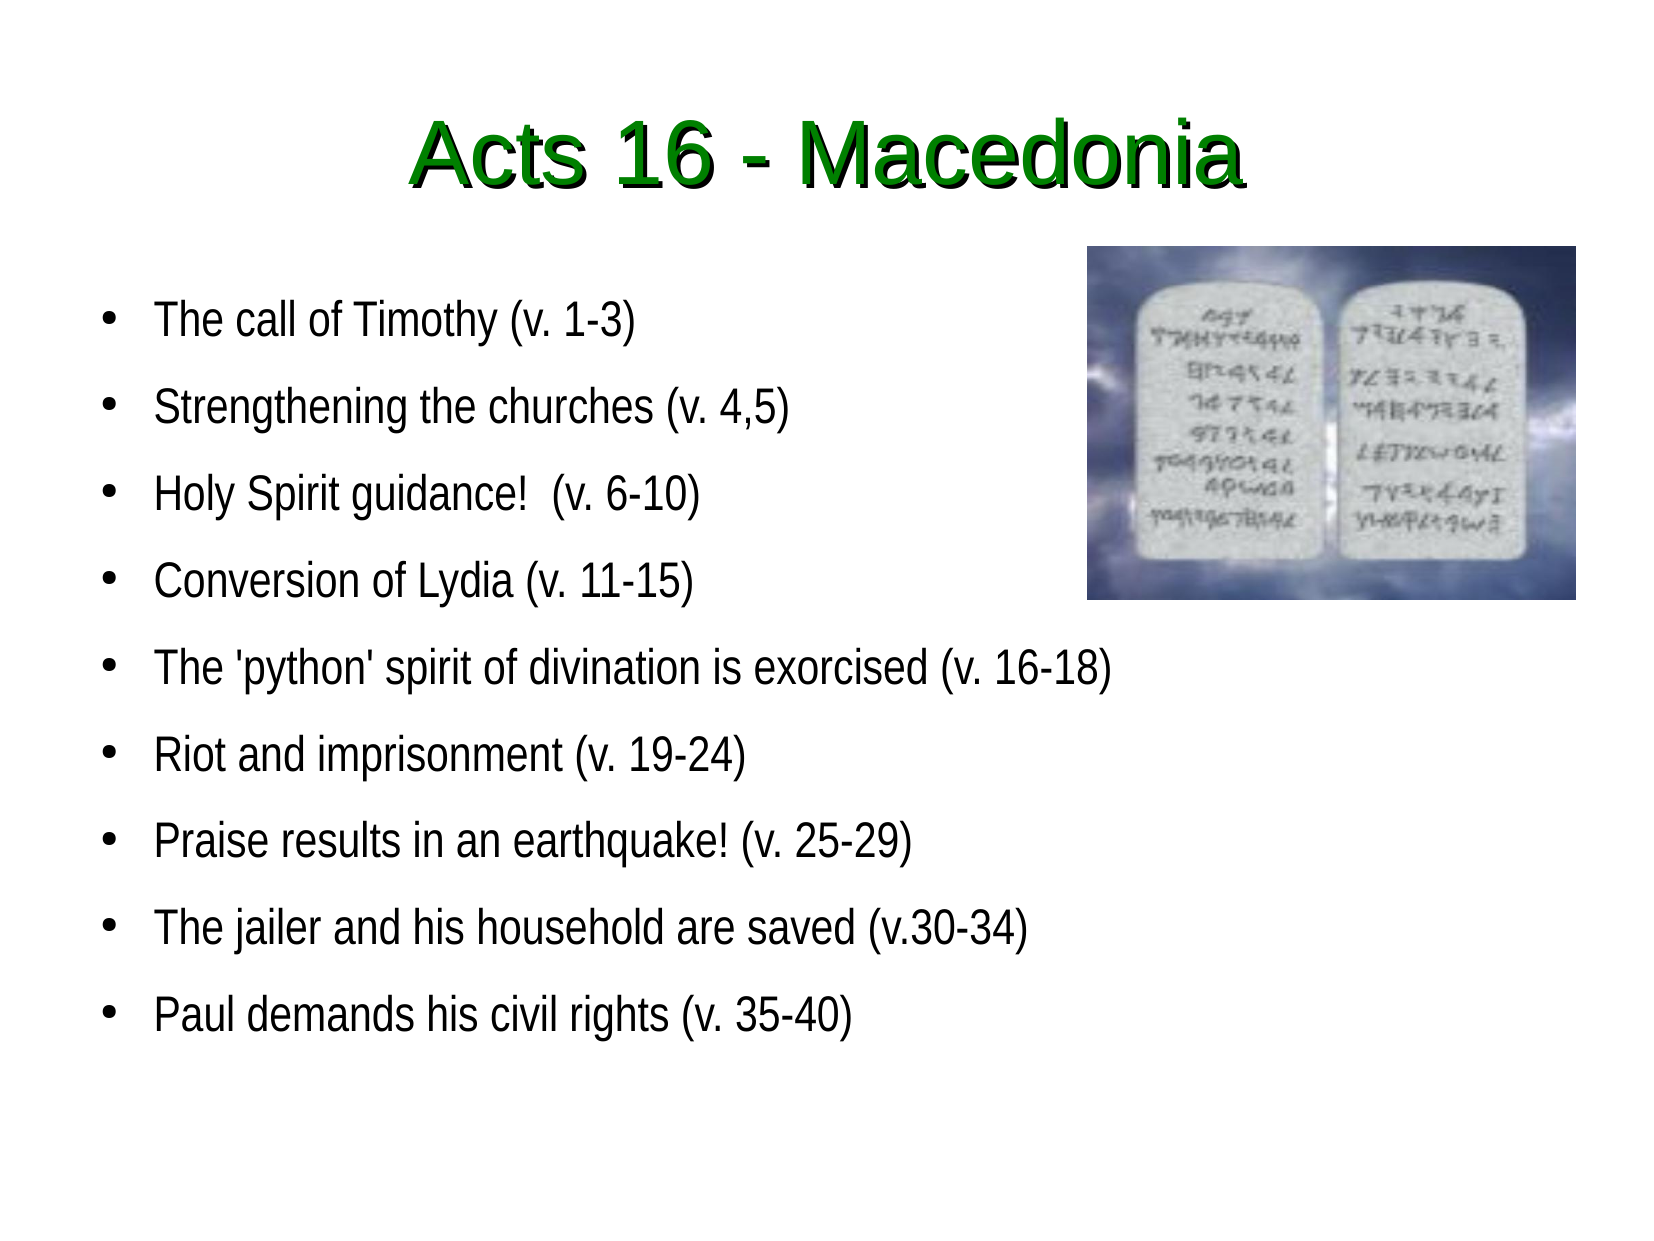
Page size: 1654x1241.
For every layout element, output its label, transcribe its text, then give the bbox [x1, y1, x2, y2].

picture [1087, 246, 1576, 601]
list The call of Timothy (v. 1-3) Strengthening the churches (v. 4,5) Holy Spirit guidance! (v. 6-10) Conversion of Lydia (v. 11-15) The 'python' spirit of divination is exorcised (v. 16-18) Riot and imprisonment (v. 19-24) Praise results in an earthquake! (v. 25-29) The jailer and his household are saved (v.30-34) Paul demands his civil rights (v. 35-40) [82, 290, 1201, 1094]
title Acts 16 - Macedonia [82, 56, 1571, 250]
